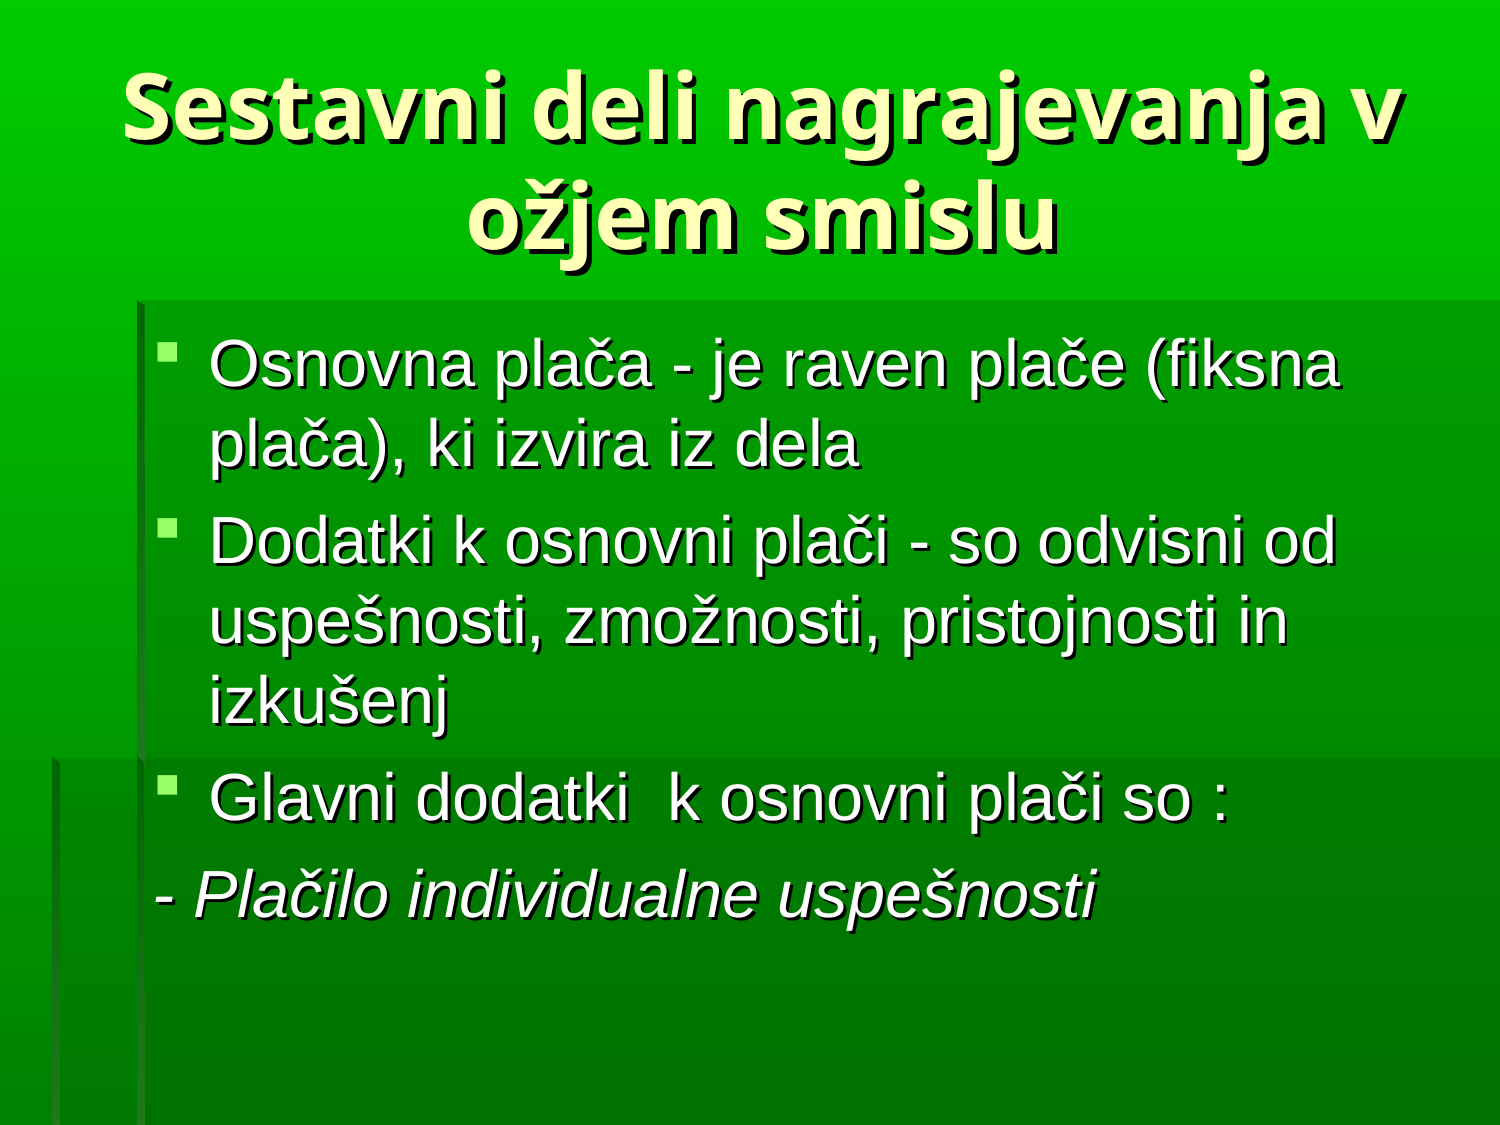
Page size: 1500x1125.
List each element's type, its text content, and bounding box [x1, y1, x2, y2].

title Sestavni deli nagrajevanja v ožjem smislu [75, 40, 1451, 276]
list Osnovna plača - je raven plače (fiksna plača), ki izvira iz dela Dodatki k osnovni plači - so odvisni od uspešnosti, zmožnosti, pristojnosti in izkušenj Glavni dodatki k osnovni plači so : - Plačilo individualne uspešnosti [137, 312, 1451, 1000]
